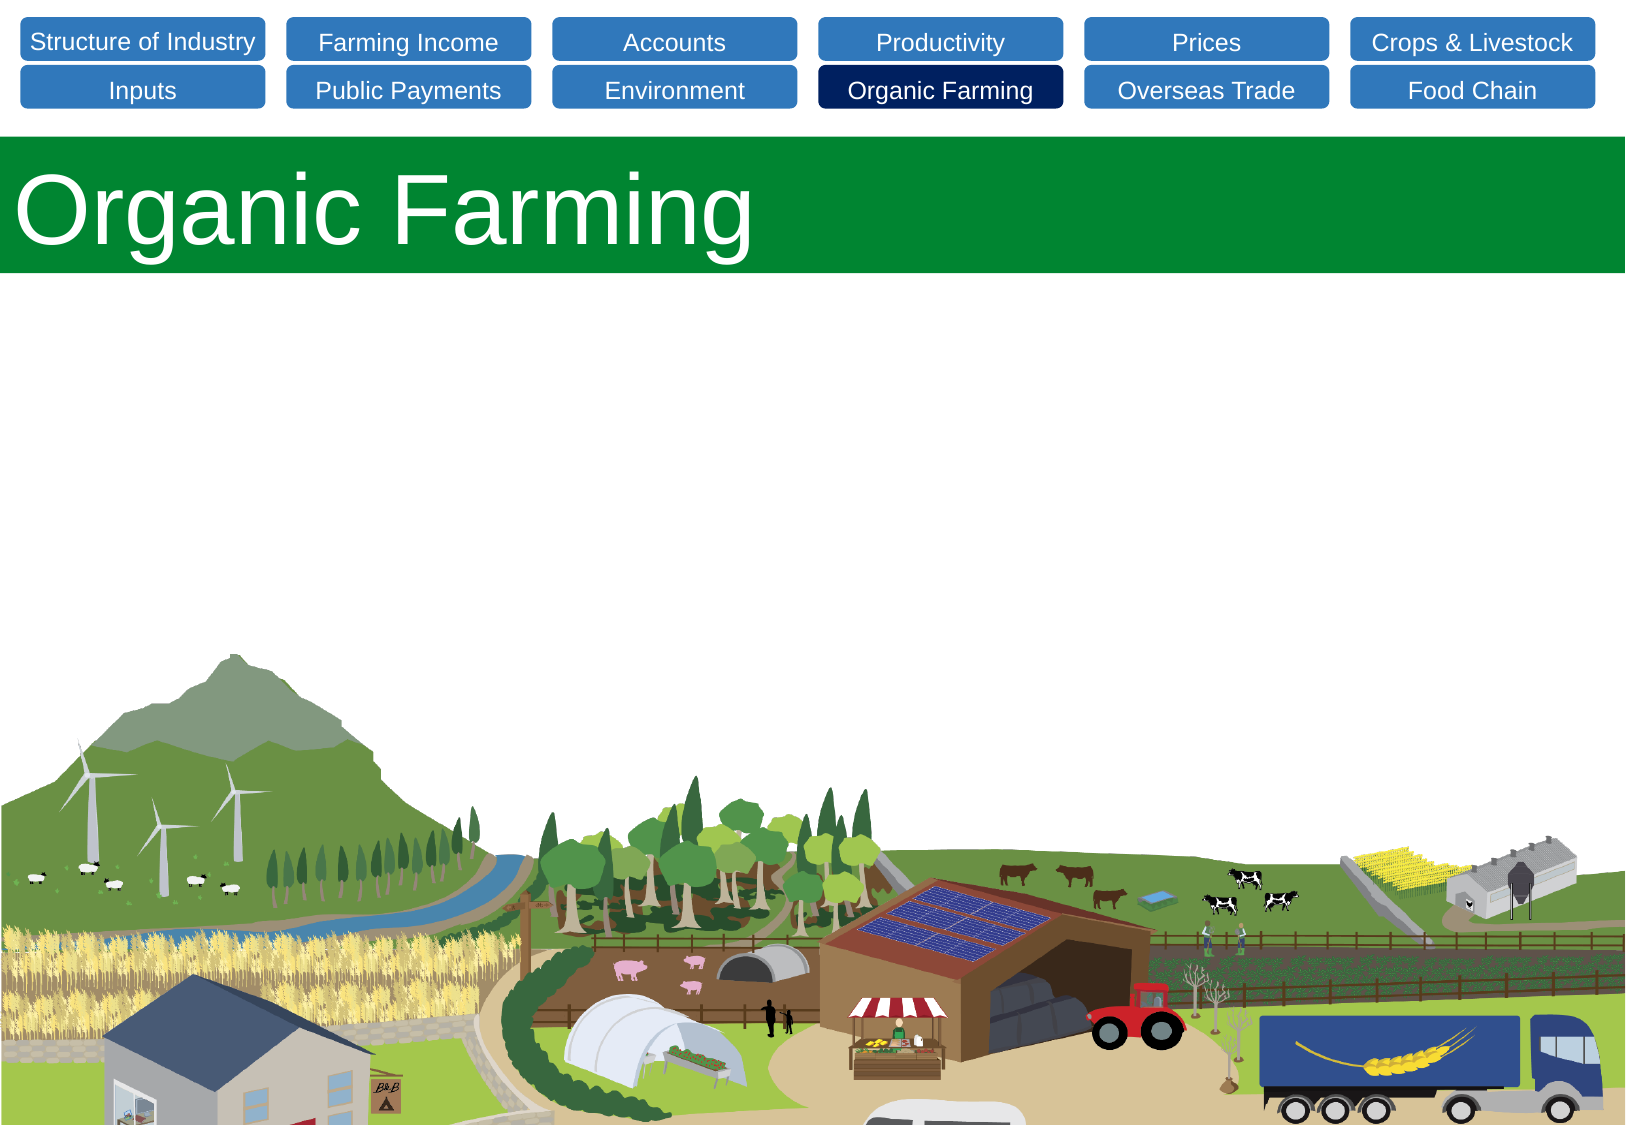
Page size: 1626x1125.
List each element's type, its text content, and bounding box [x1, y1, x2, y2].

text_box Inputs [20, 64, 266, 109]
text_box Prices [1084, 17, 1330, 61]
text_box Environment [552, 64, 798, 109]
text_box Accounts [552, 17, 798, 61]
text_box Overseas Trade [1084, 64, 1330, 109]
text_box Productivity [818, 17, 1064, 61]
text_box Food Chain [1350, 64, 1596, 109]
text_box Public Payments [286, 64, 532, 109]
text_box Structure of Industry [20, 17, 266, 61]
text_box Crops & Livestock [1350, 17, 1596, 61]
picture [0, 654, 1625, 1125]
text_box Farming Income [286, 17, 532, 61]
text_box Organic Farming [818, 64, 1064, 109]
text_box Organic Farming [0, 136, 1625, 274]
